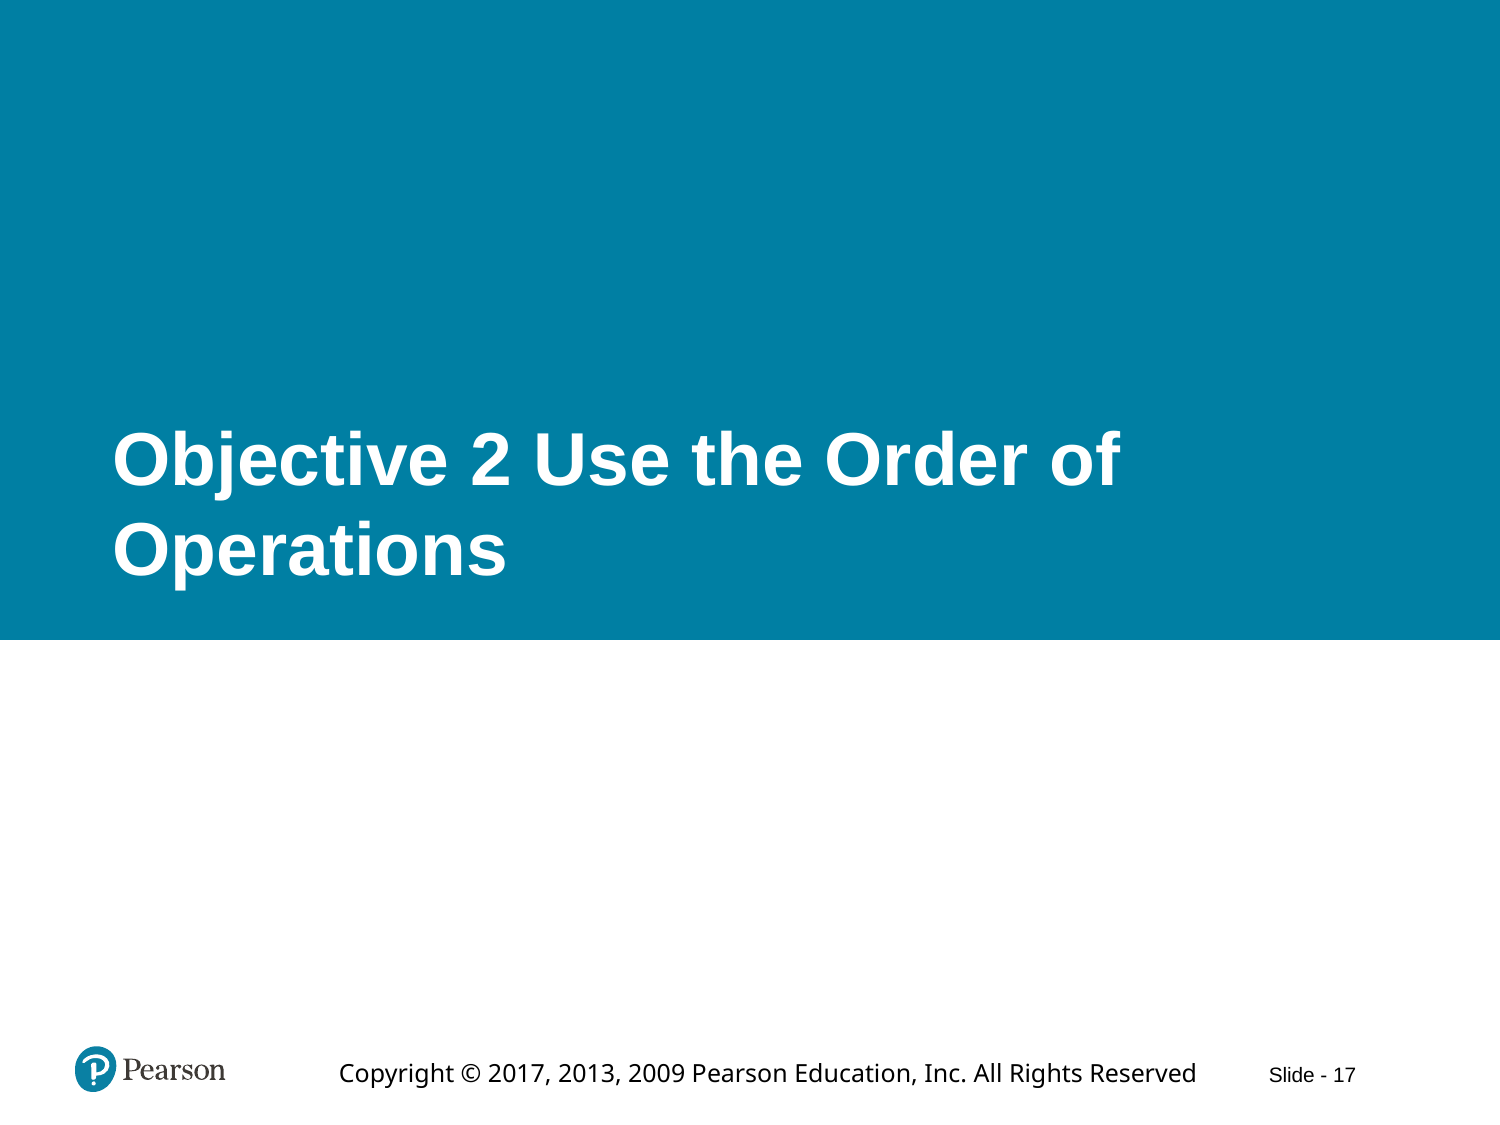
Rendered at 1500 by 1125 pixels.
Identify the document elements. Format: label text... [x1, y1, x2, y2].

title Objective 2 Use the Order of Operations [112, 125, 1388, 591]
